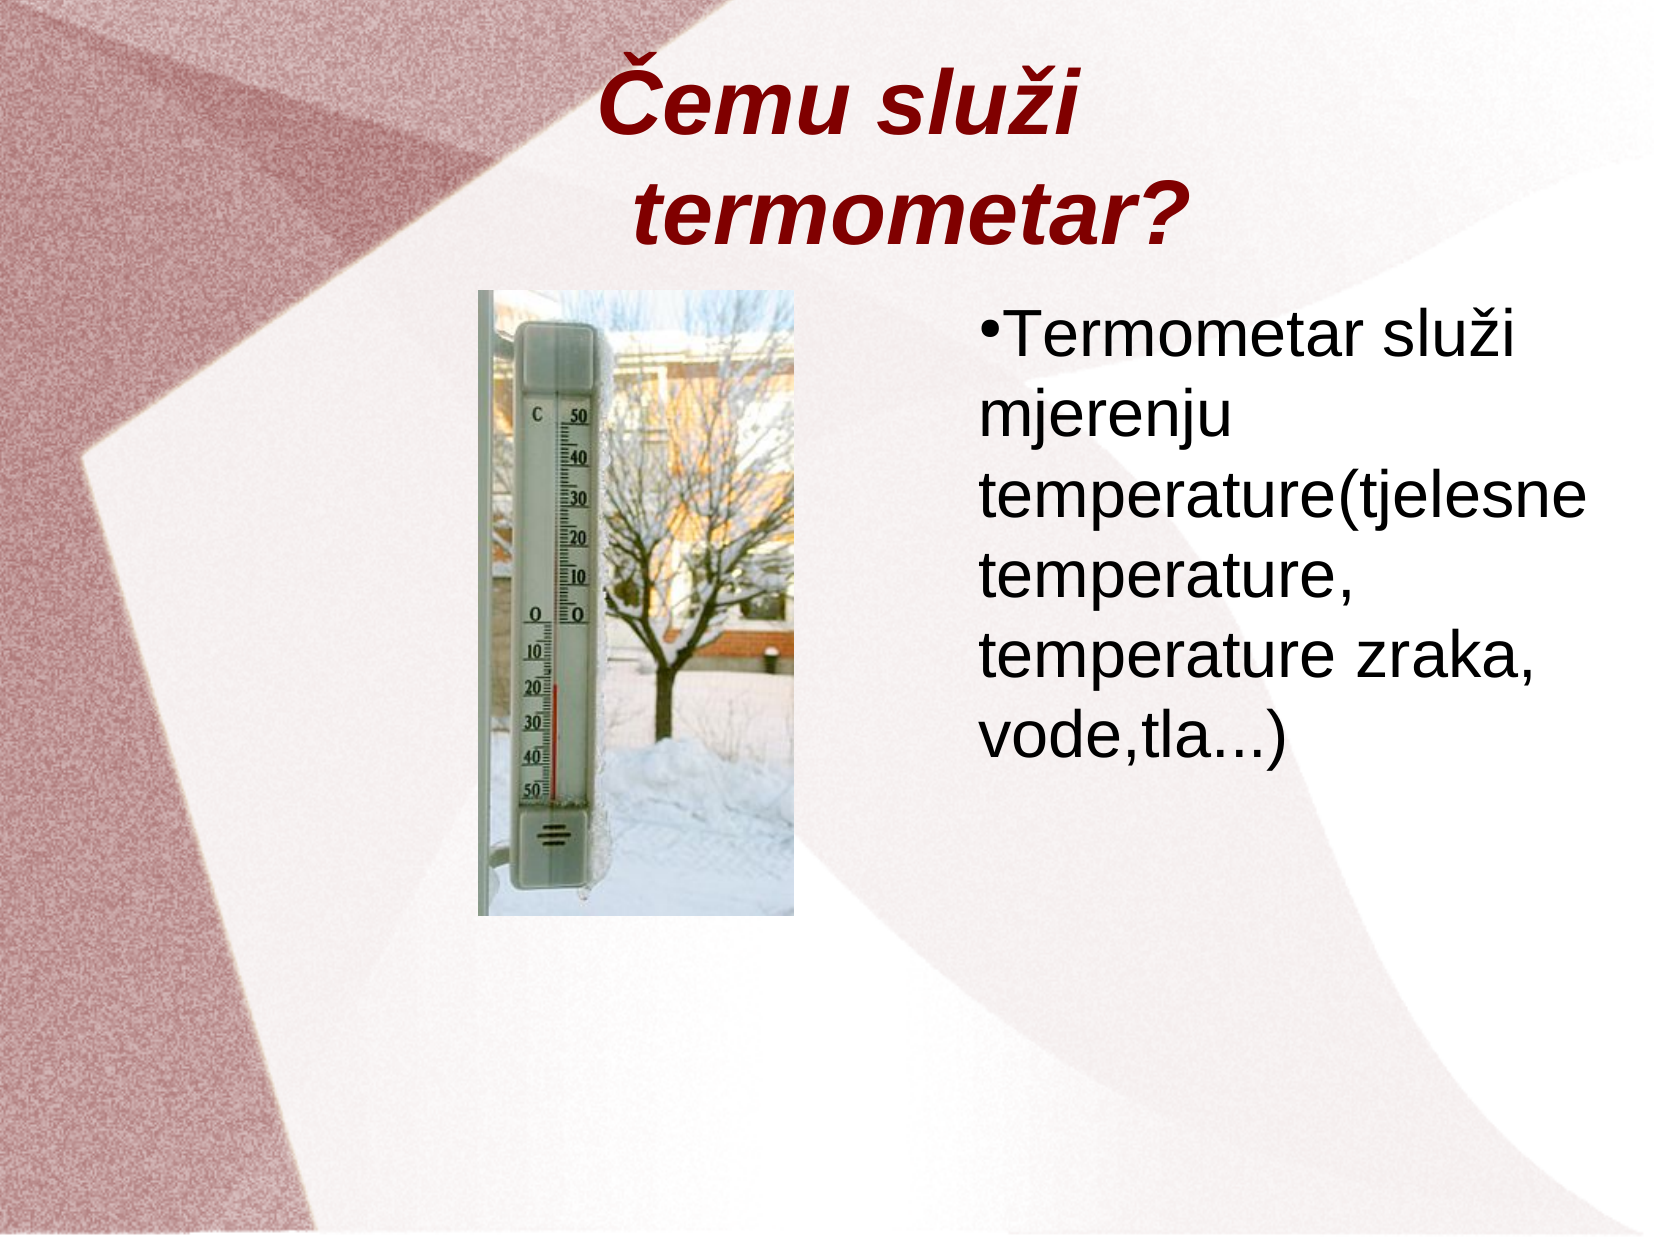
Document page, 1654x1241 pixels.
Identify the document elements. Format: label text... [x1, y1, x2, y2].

picture [478, 290, 794, 916]
title Čemu služi termometar? [596, 42, 1607, 263]
list Termometar služi mjerenju temperature(tjelesne temperature, temperature zraka, vode,tla...) [978, 290, 1601, 916]
